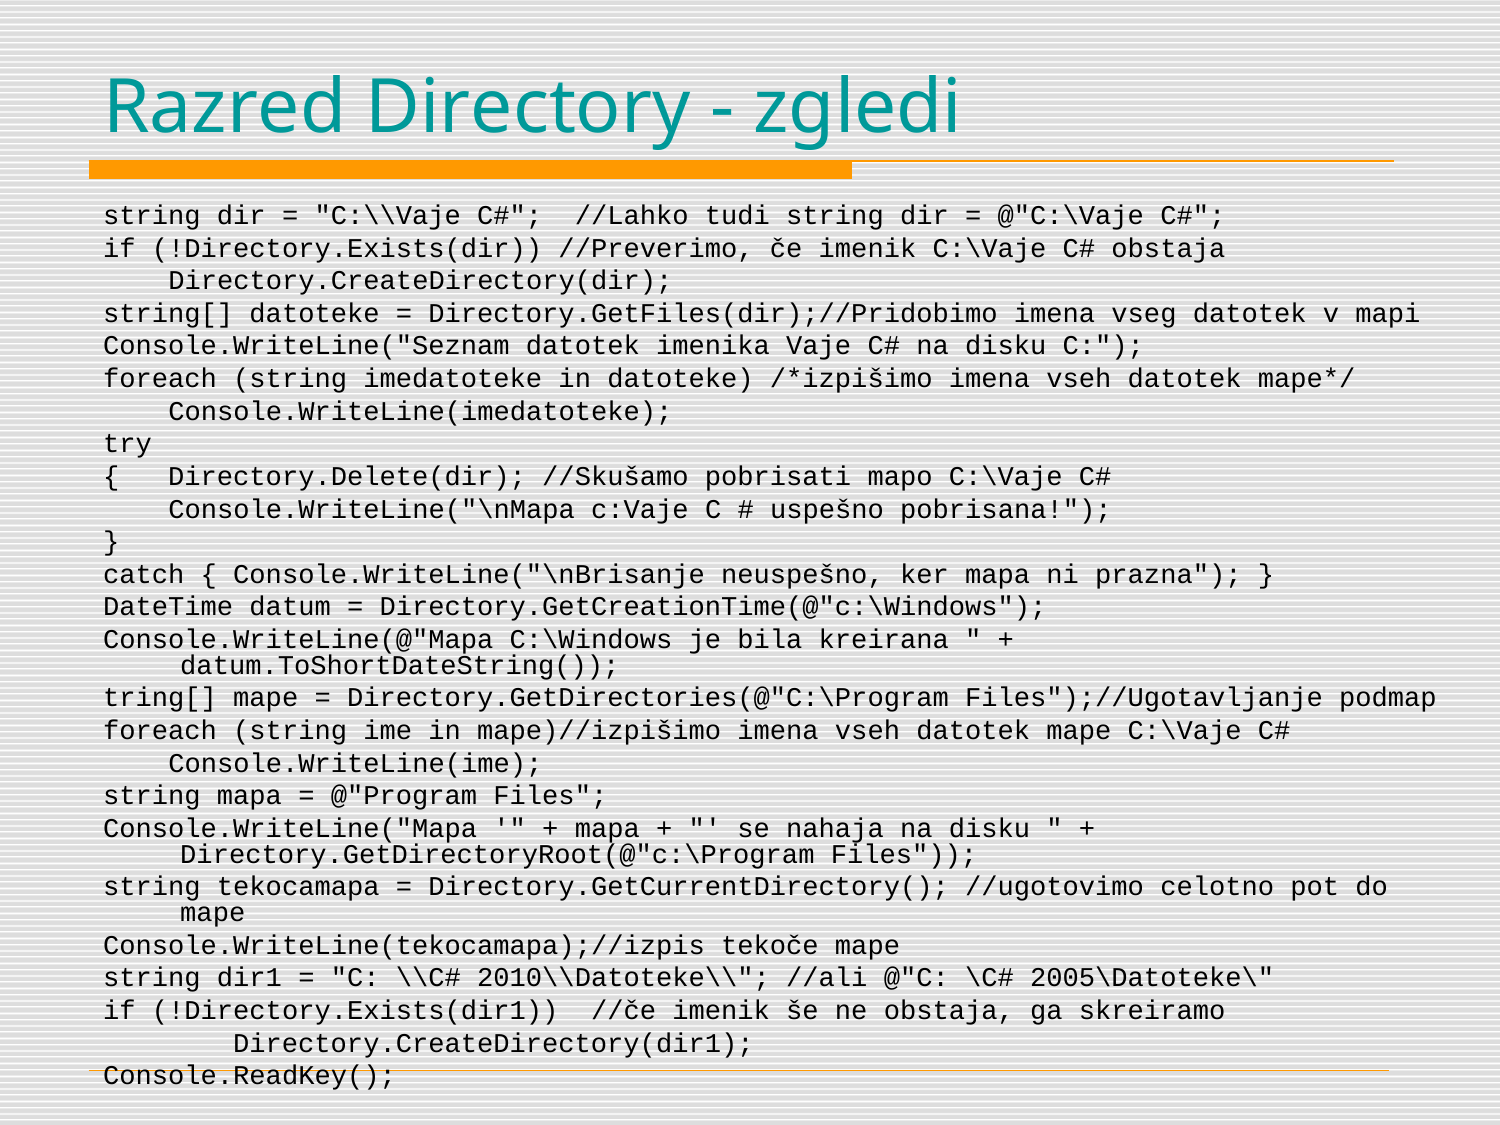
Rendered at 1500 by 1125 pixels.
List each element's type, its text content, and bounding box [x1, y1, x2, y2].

list string dir = "C:\\Vaje C#"; //Lahko tudi string dir = @"C:\Vaje C#"; if (!Directory.Exists(dir)) //Preverimo, če imenik C:\Vaje C# obstaja Directory.CreateDirectory(dir); string[] datoteke = Directory.GetFiles(dir);//Pridobimo imena vseg datotek v mapi Console.WriteLine("Seznam datotek imenika Vaje C# na disku C:"); foreach (string imedatoteke in datoteke) /*izpišimo imena vseh datotek mape*/ Console.WriteLine(imedatoteke); try { Directory.Delete(dir); //Skušamo pobrisati mapo C:\Vaje C# Console.WriteLine("\nMapa c:Vaje C # uspešno pobrisana!"); } catch { Console.WriteLine("\nBrisanje neuspešno, ker mapa ni prazna"); } DateTime datum = Directory.GetCreationTime(@"c:\Windows"); Console.WriteLine(@"Mapa C:\Windows je bila kreirana " + datum.ToShortDateString()); tring[] mape = Directory.GetDirectories(@"C:\Program Files");//Ugotavljanje podmap foreach (string ime in mape)//izpišimo imena vseh datotek mape C:\Vaje C# Console.WriteLine(ime); string mapa = @"Program Files"; Console.WriteLine("Mapa '" + mapa + "' se nahaja na disku " + Directory.GetDirectoryRoot(@"c:\Program Files")); string tekocamapa = Directory.GetCurrentDirectory(); //ugotovimo celotno pot do mape Console.WriteLine(tekocamapa);//izpis tekoče mape string dir1 = "C: \\C# 2010\\Datoteke\\"; //ali @"C: \C# 2005\Datoteke\" if (!Directory.Exists(dir1)) //če imenik še ne obstaja, ga skreiramo Directory.CreateDirectory(dir1); Console.ReadKey(); [88, 196, 1471, 1101]
title Razred Directory - zgledi [88, 42, 1401, 155]
picture [0, 0, 1500, 1125]
